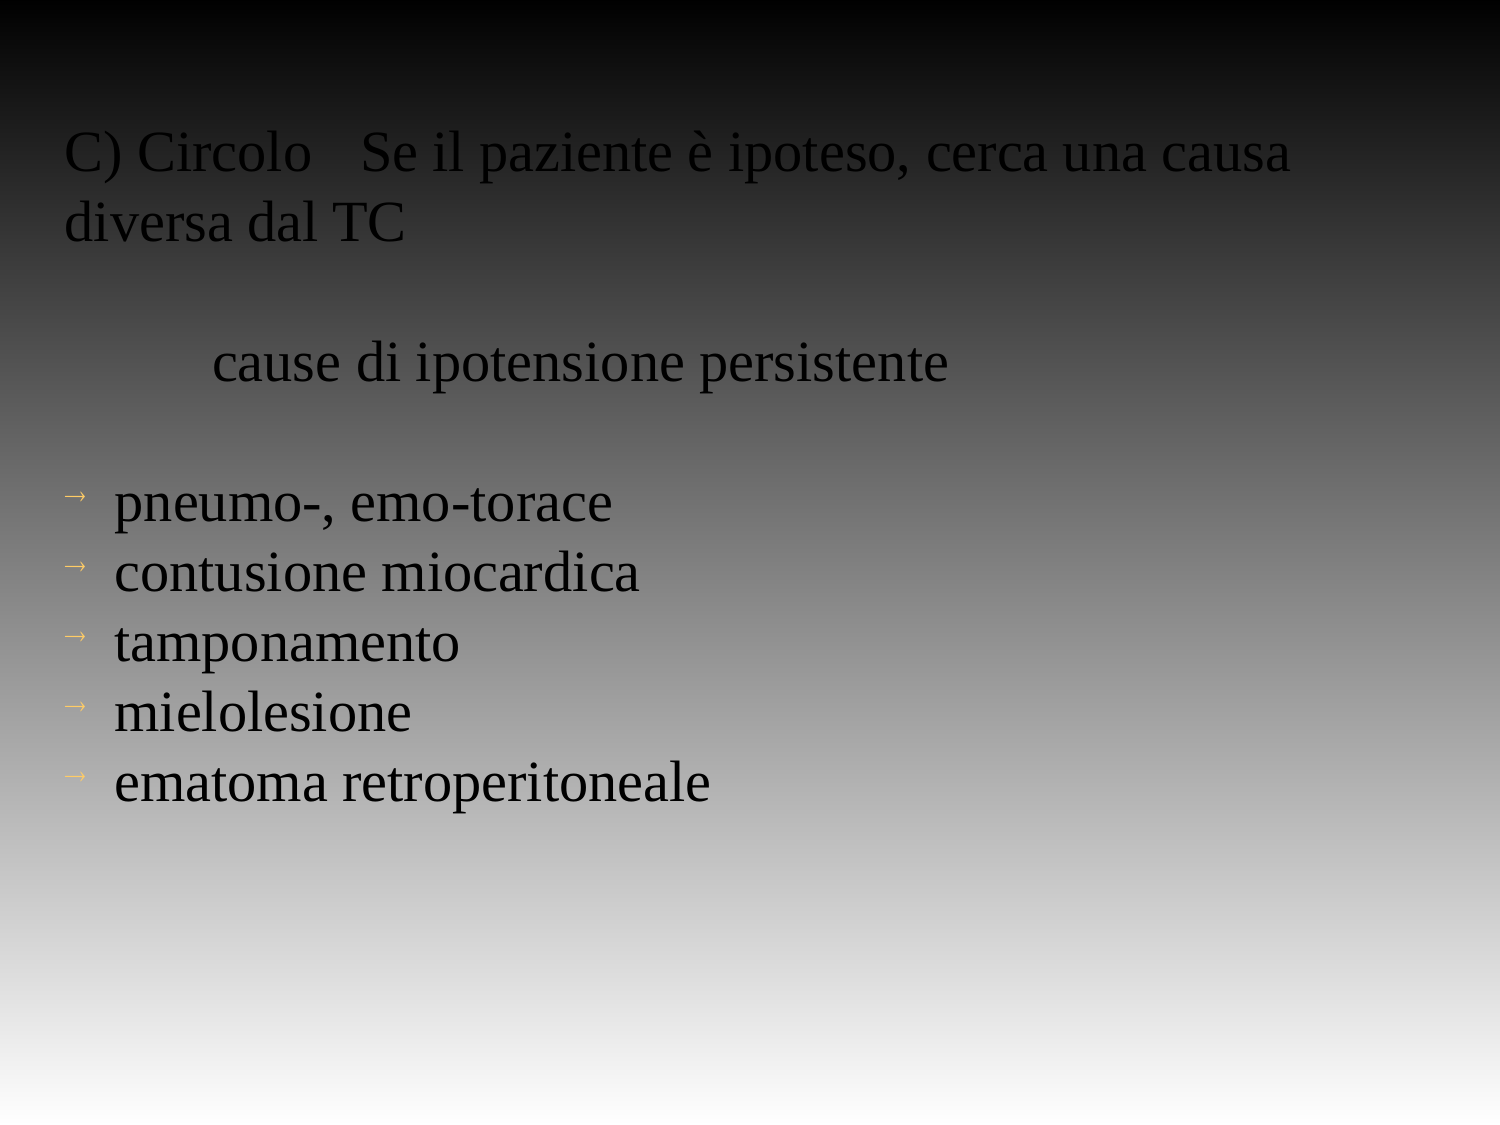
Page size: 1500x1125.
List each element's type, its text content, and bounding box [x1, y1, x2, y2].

text_box C) Circolo Se il paziente è ipoteso, cerca una causa diversa dal TC cause di ipotensione persistente pneumo-, emo-torace contusione miocardica tamponamento mielolesione ematoma retroperitoneale [49, 106, 1482, 821]
